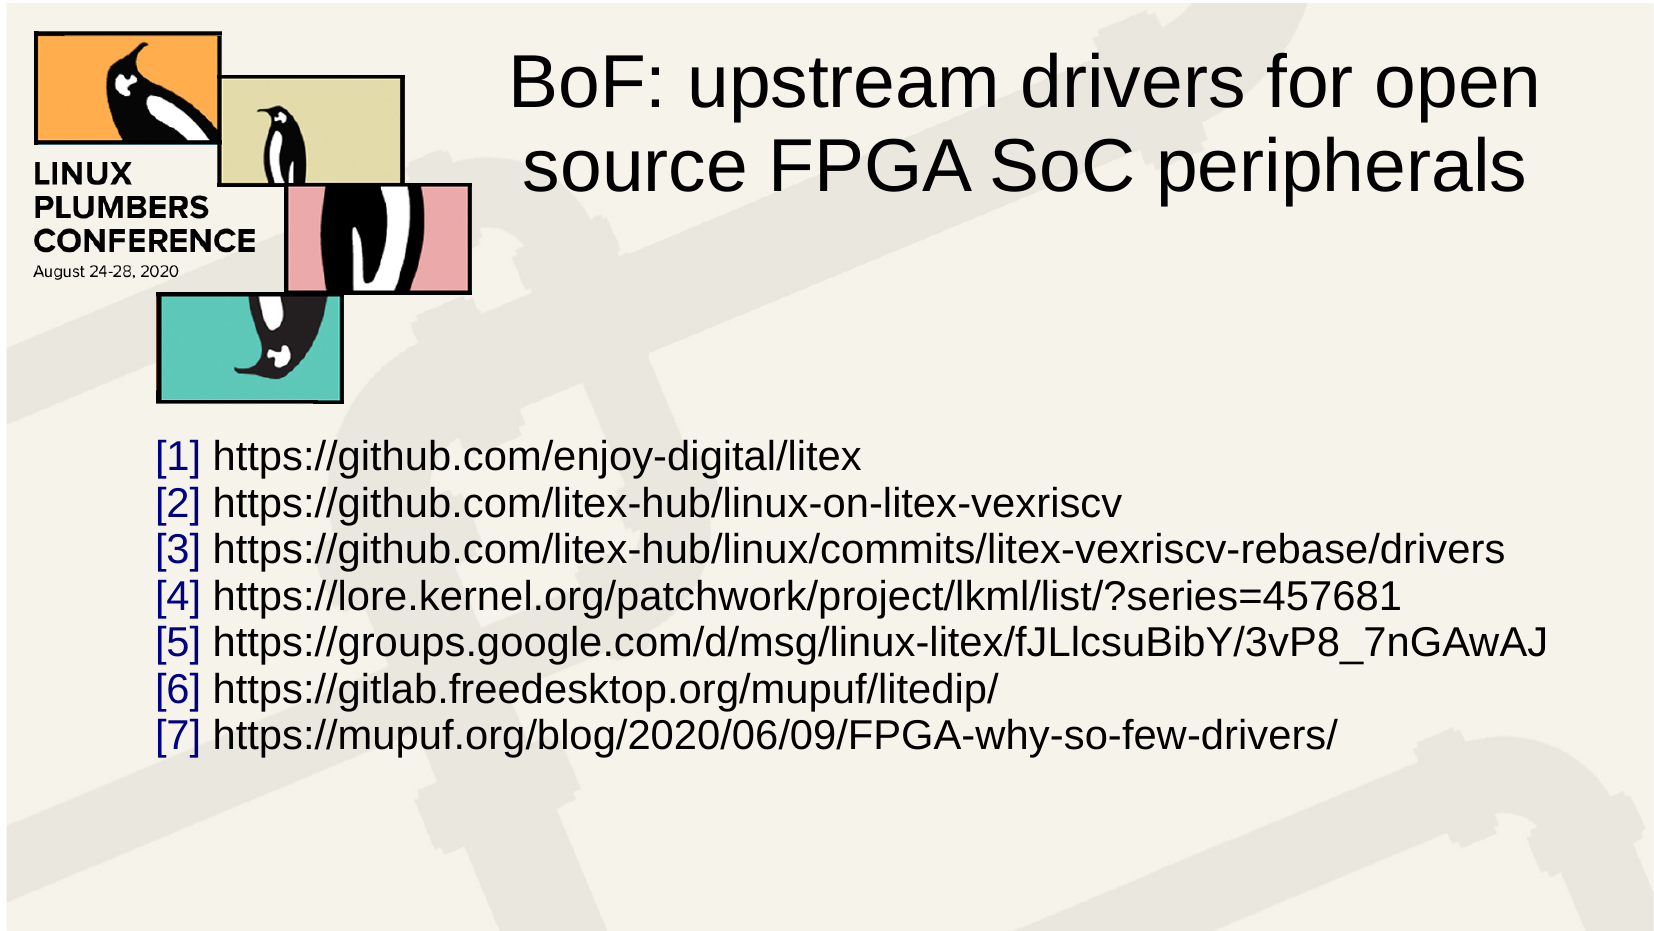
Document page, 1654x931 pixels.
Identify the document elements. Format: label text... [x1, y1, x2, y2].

subtitle [1] https://github.com/enjoy-digital/litex [2] https://github.com/litex-hub/linux-on-litex-vexriscv [3] https://github.com/litex-hub/linux/commits/litex-vexriscv-rebase/drivers [4] https://lore.kernel.org/patchwork/project/lkml/list/?series=457681 [5] https://groups.google.com/d/msg/linux-litex/fJLlcsuBibY/3vP8_7nGAwAJ [6] https://gitlab.freedesktop.org/mupuf/litedip/ [7] https://mupuf.org/blog/2020/06/09/FPGA-why-so-few-drivers/ [119, 346, 1624, 845]
title BoF: upstream drivers for open source FPGA SoC peripherals [480, 37, 1571, 210]
picture [6, 3, 1654, 931]
